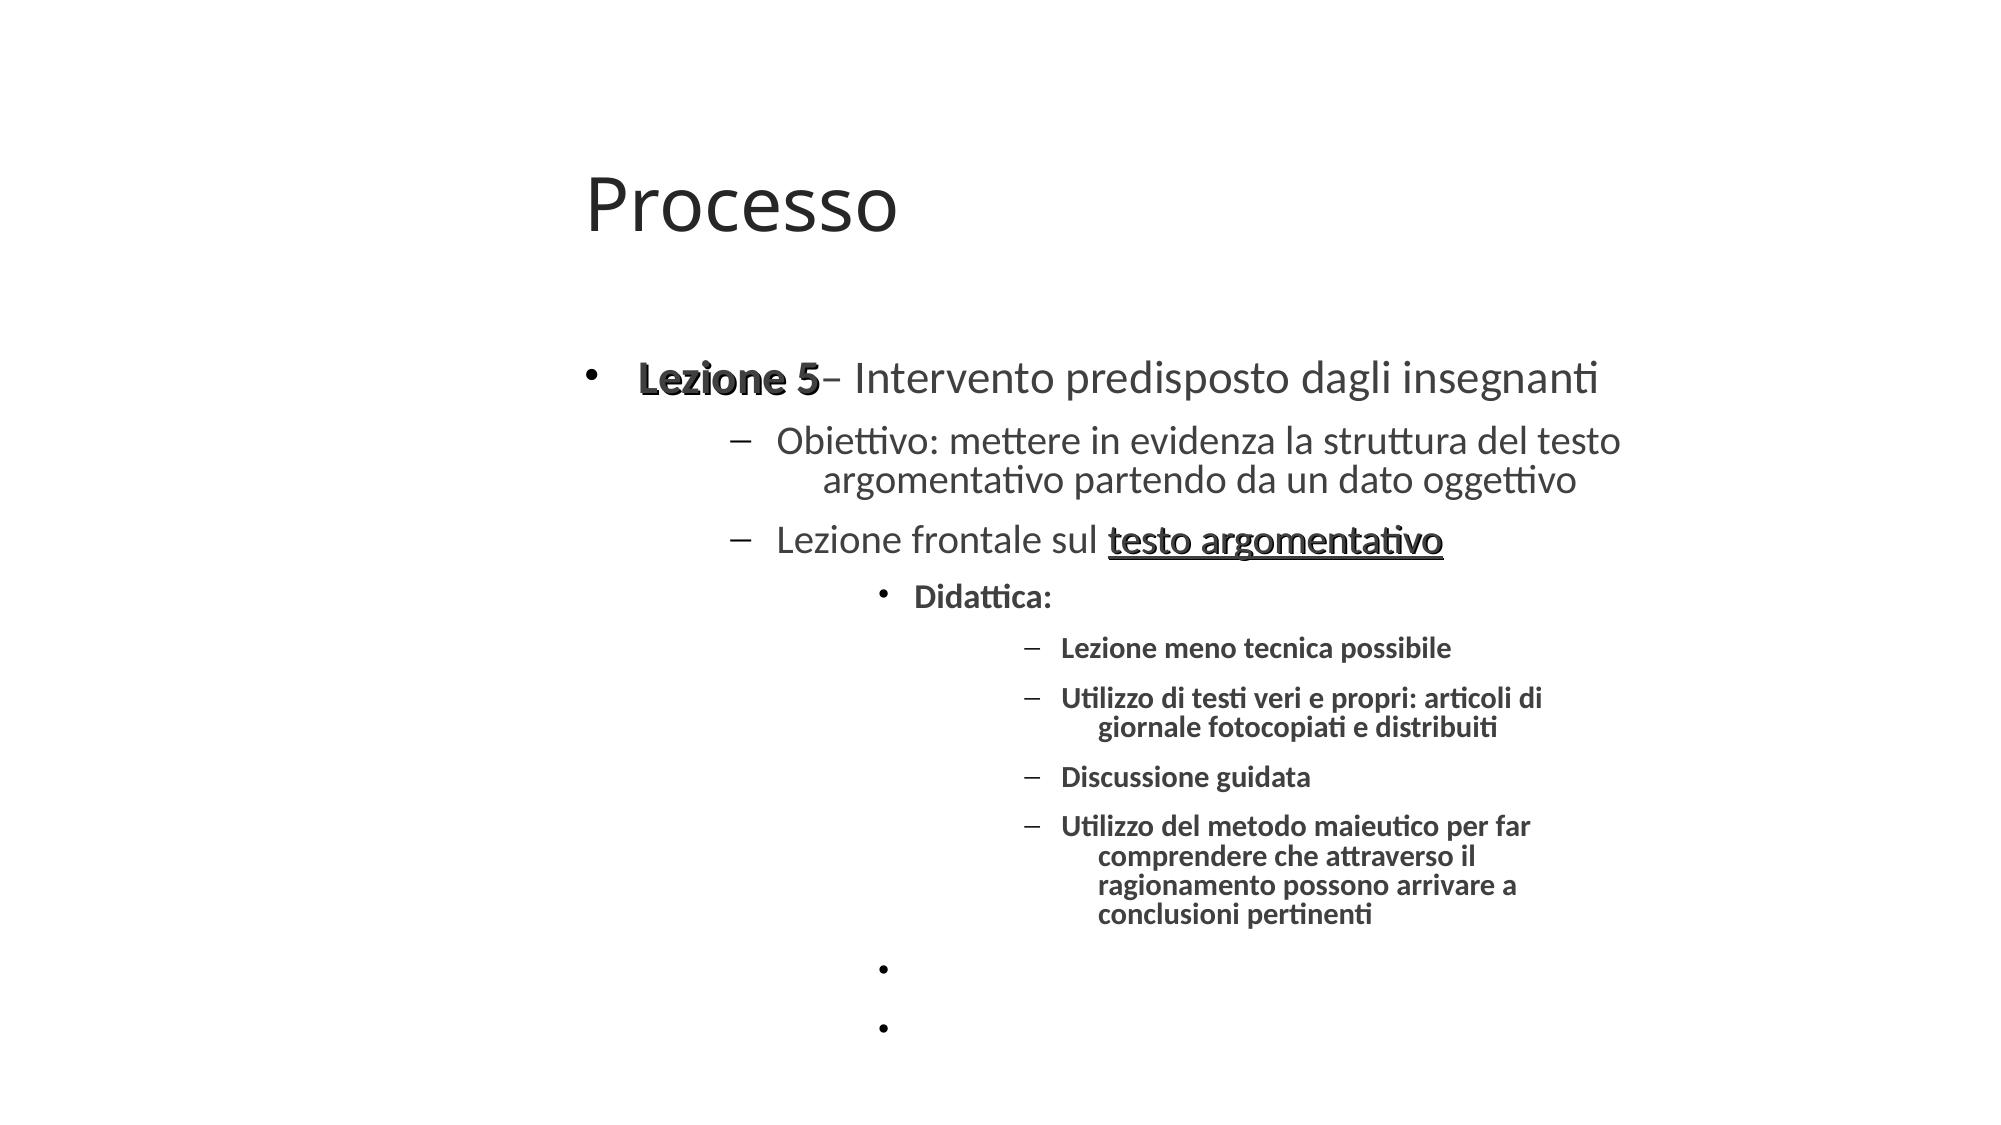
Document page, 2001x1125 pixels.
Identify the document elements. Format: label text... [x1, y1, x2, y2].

list Lezione 5– Intervento predisposto dagli insegnanti Obiettivo: mettere in evidenza la struttura del testo argomentativo partendo da un dato oggettivo Lezione frontale sul testo argomentativo Didattica: Lezione meno tecnica possibile Utilizzo di testi veri e propri: articoli di giornale fotocopiati e distribuiti Discussione guidata Utilizzo del metodo maieutico per far comprendere che attraverso il ragionamento possono arrivare a conclusioni pertinenti [568, 350, 1651, 970]
title Processo [569, 102, 1651, 313]
